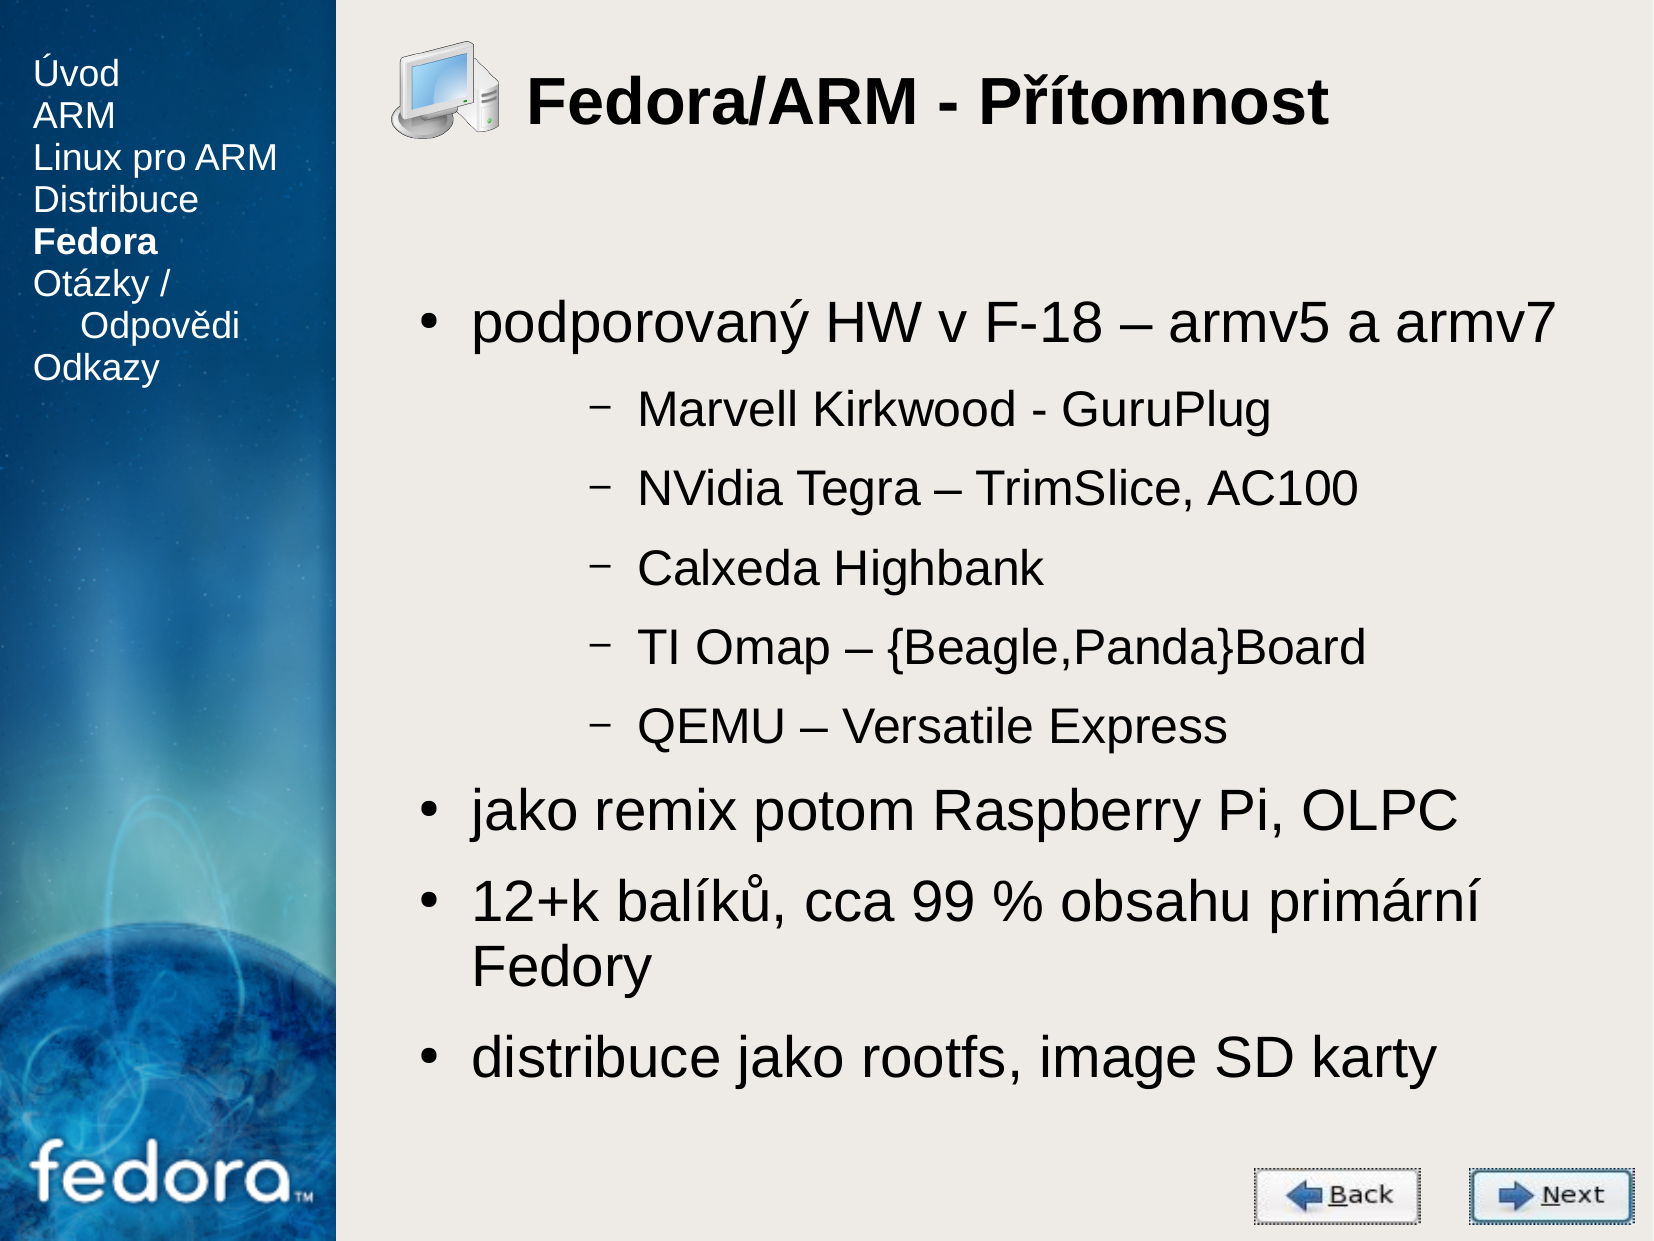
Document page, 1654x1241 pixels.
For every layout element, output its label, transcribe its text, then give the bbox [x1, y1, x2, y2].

list podporovaný HW v F-18 – armv5 a armv7 Marvell Kirkwood - GuruPlug NVidia Tegra – TrimSlice, AC100 Calxeda Highbank TI Omap – {Beagle,Panda}Board QEMU – Versatile Express jako remix potom Raspberry Pi, OLPC 12+k balíků, cca 99 % obsahu primární Fedory distribuce jako rootfs, image SD karty [400, 290, 1617, 1094]
picture [0, 0, 1654, 1241]
text_box Fedora/ARM - Přítomnost [511, 56, 1582, 147]
text_box Úvod ARM Linux pro ARM Distribuce Fedora Otázky / Odpovědi Odkazy [18, 45, 327, 397]
